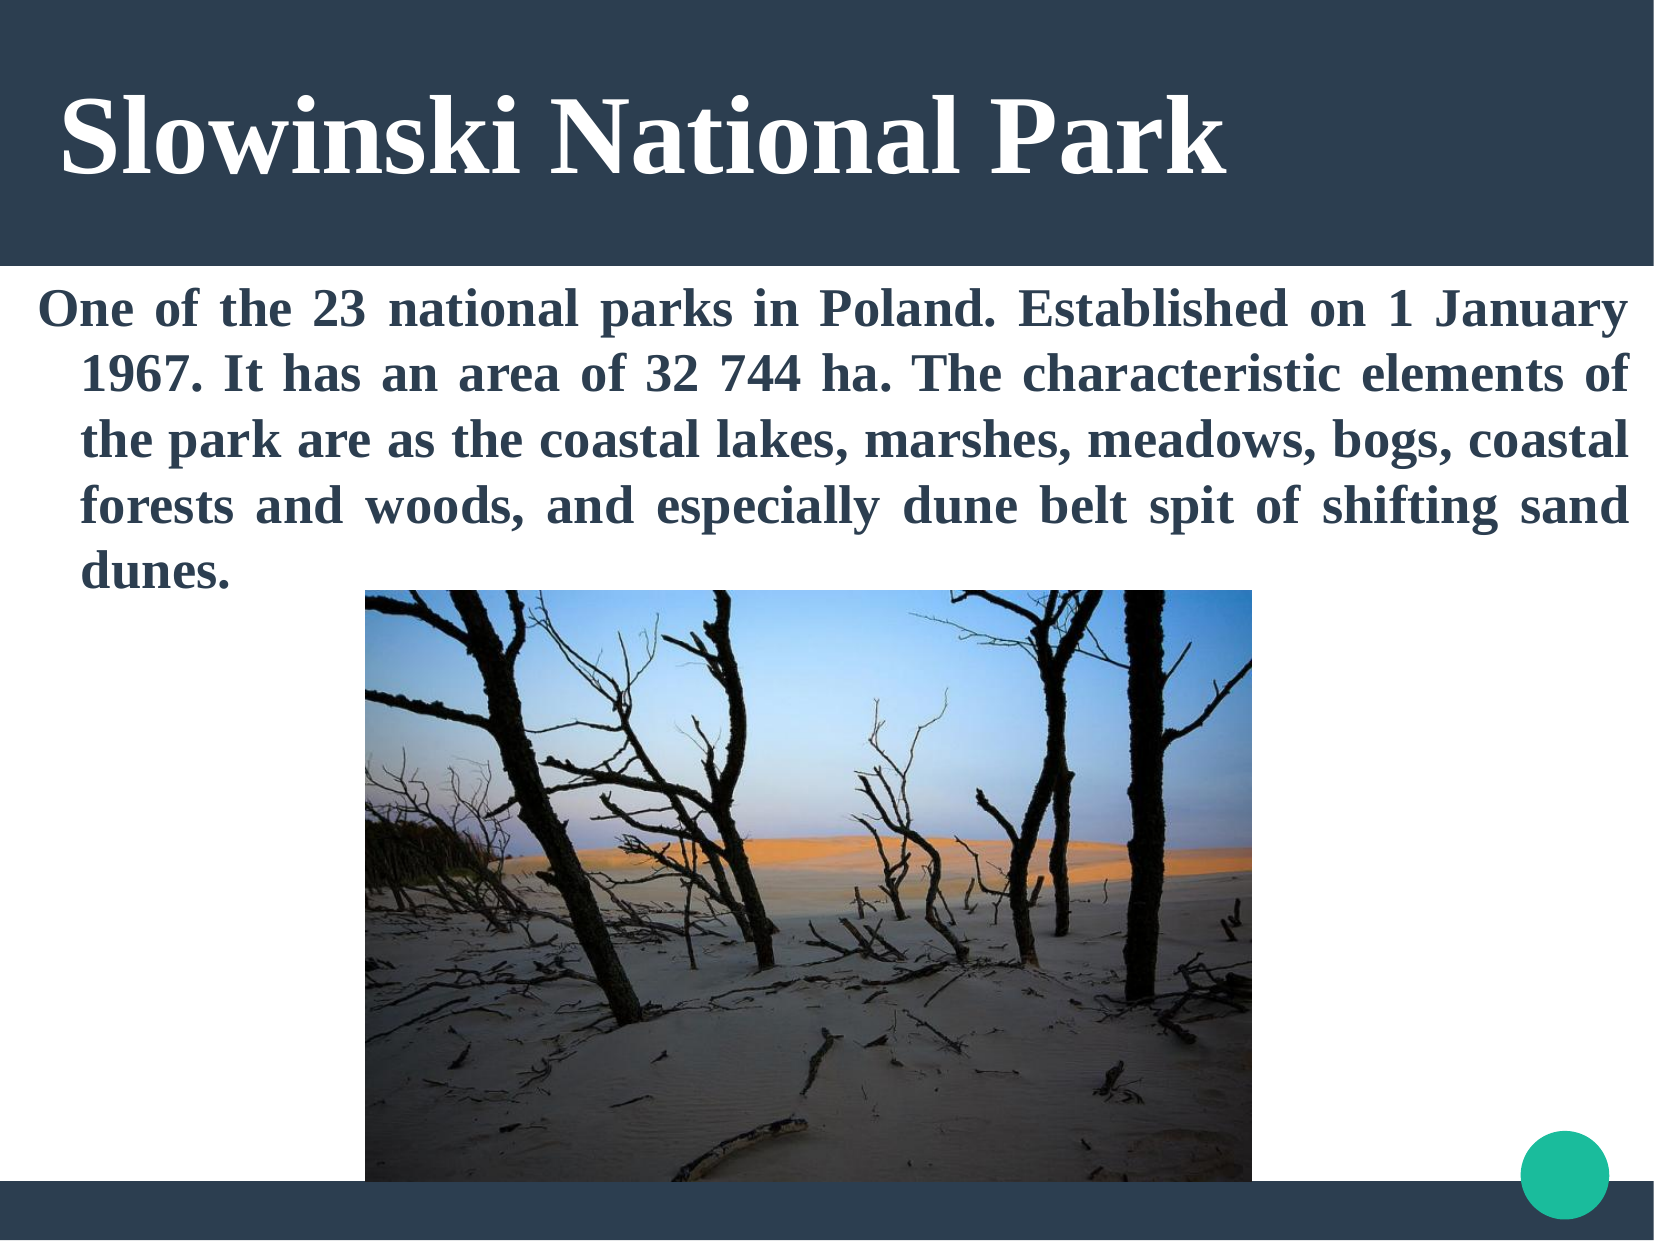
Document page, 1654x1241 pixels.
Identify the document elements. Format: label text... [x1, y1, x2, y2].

list One of the 23 national parks in Poland. Established on 1 January 1967. It has an area of 32 744 ha. The characteristic elements of the park are as the coastal lakes, marshes, meadows, bogs, coastal forests and woods, and especially dune belt spit of shifting sand dunes. [0, 271, 1630, 603]
picture [365, 590, 1252, 1182]
title Slowinski National Park [59, 49, 1595, 207]
